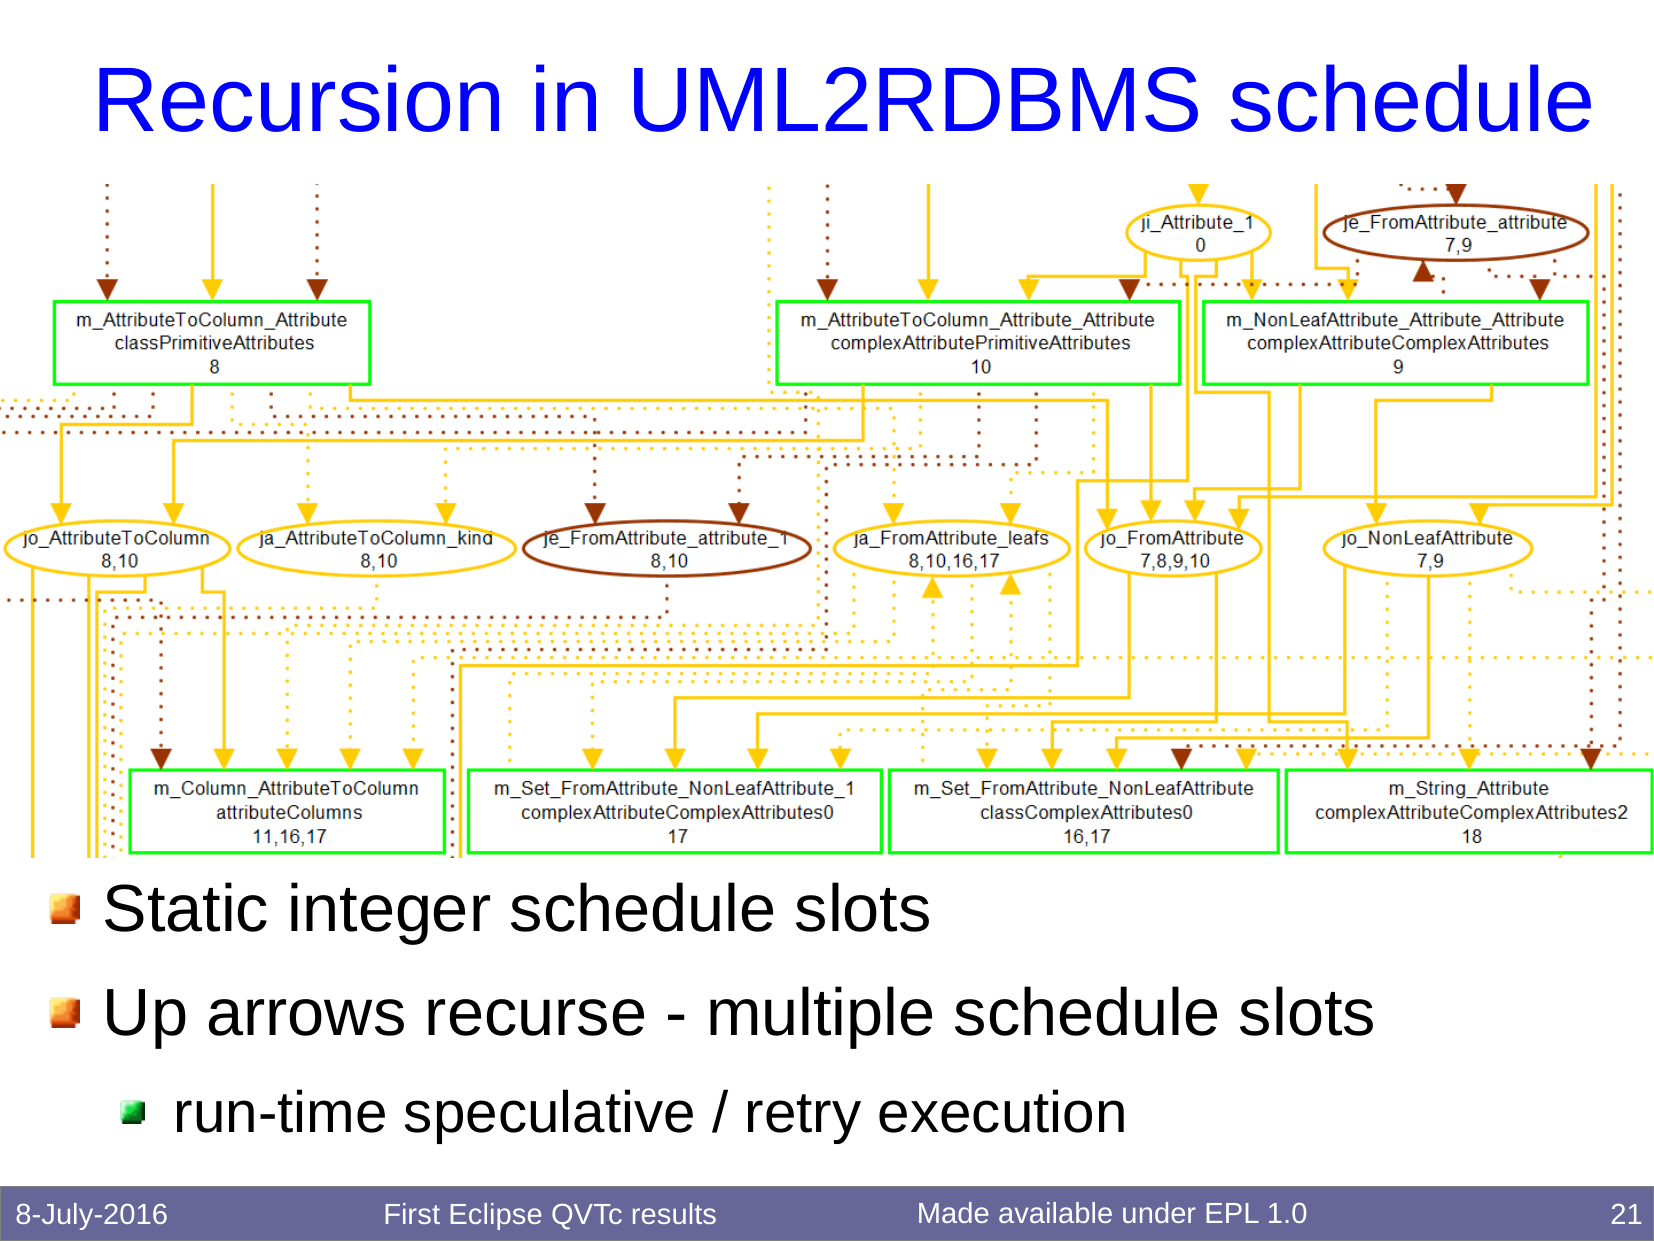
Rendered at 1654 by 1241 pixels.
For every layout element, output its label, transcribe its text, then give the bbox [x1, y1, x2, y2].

title Recursion in UML2RDBMS schedule [0, 9, 1654, 184]
picture [0, 184, 1654, 858]
list Static integer schedule slots Up arrows recurse - multiple schedule slots run-time speculative / retry execution [31, 871, 1617, 1145]
